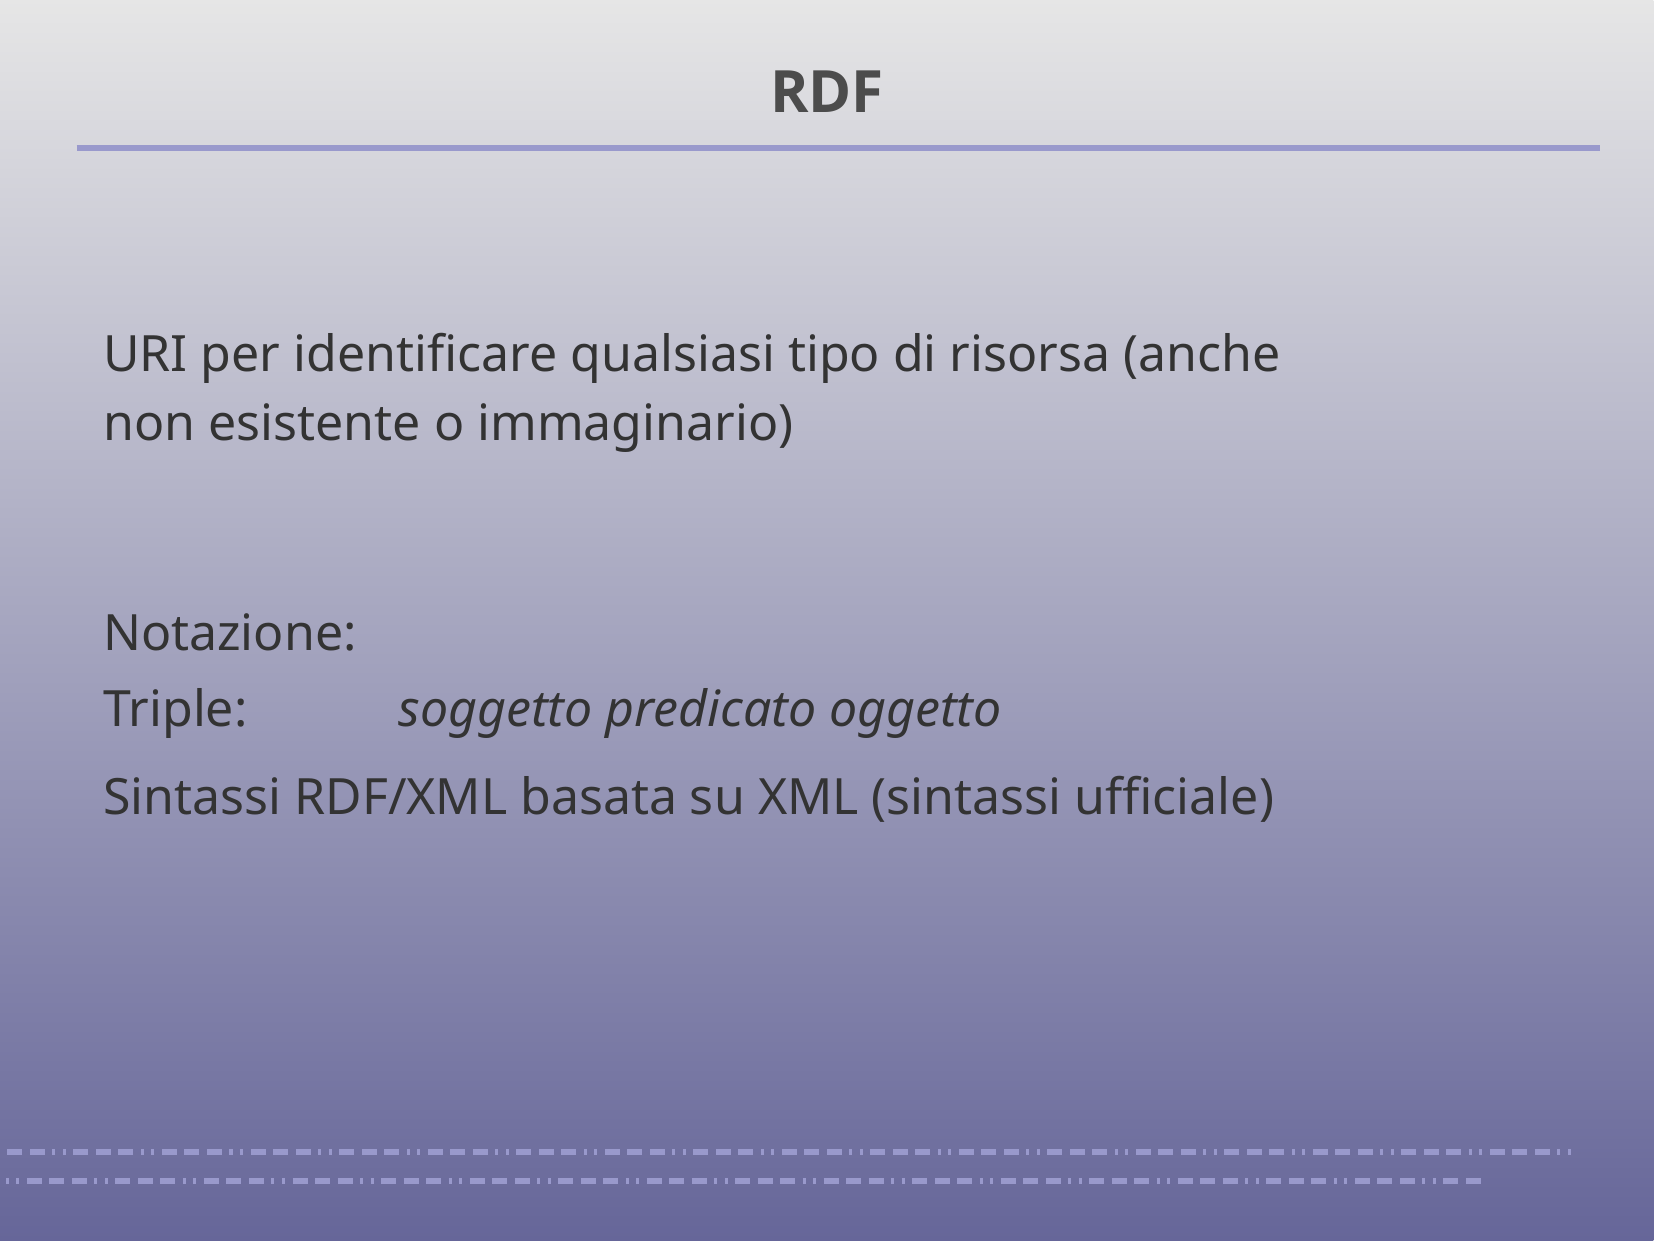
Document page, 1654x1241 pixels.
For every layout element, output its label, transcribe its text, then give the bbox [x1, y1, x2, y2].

text_box Notazione: [88, 590, 1034, 664]
text_box RDF [236, 48, 1418, 132]
text_box Sintassi RDF/XML basata su XML (sintassi ufficiale) [88, 753, 1329, 886]
text_box Triple: soggetto predicato oggetto [88, 665, 1182, 739]
text_box URI per identificare qualsiasi tipo di risorsa (anche non esistente o immaginario) [88, 310, 1359, 443]
